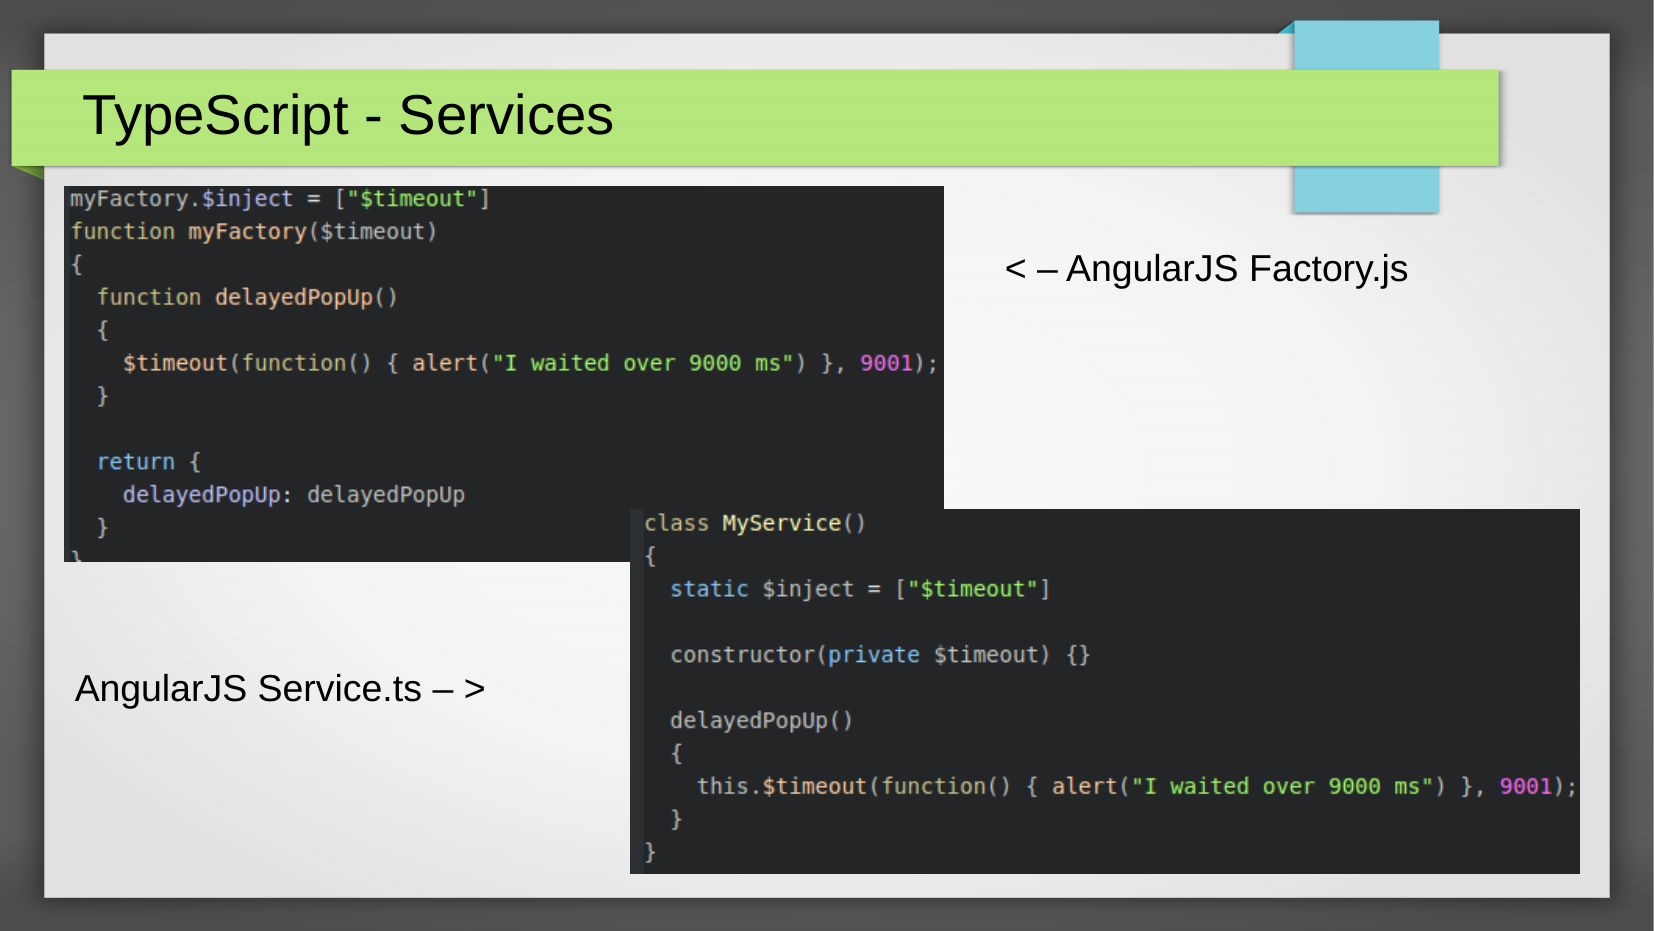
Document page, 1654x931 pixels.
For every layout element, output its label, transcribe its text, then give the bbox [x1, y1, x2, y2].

title TypeScript - Services [82, 70, 1264, 160]
picture [0, 0, 1654, 931]
text_box AngularJS Service.ts – > [60, 660, 601, 721]
text_box < – AngularJS Factory.js [990, 240, 1471, 297]
